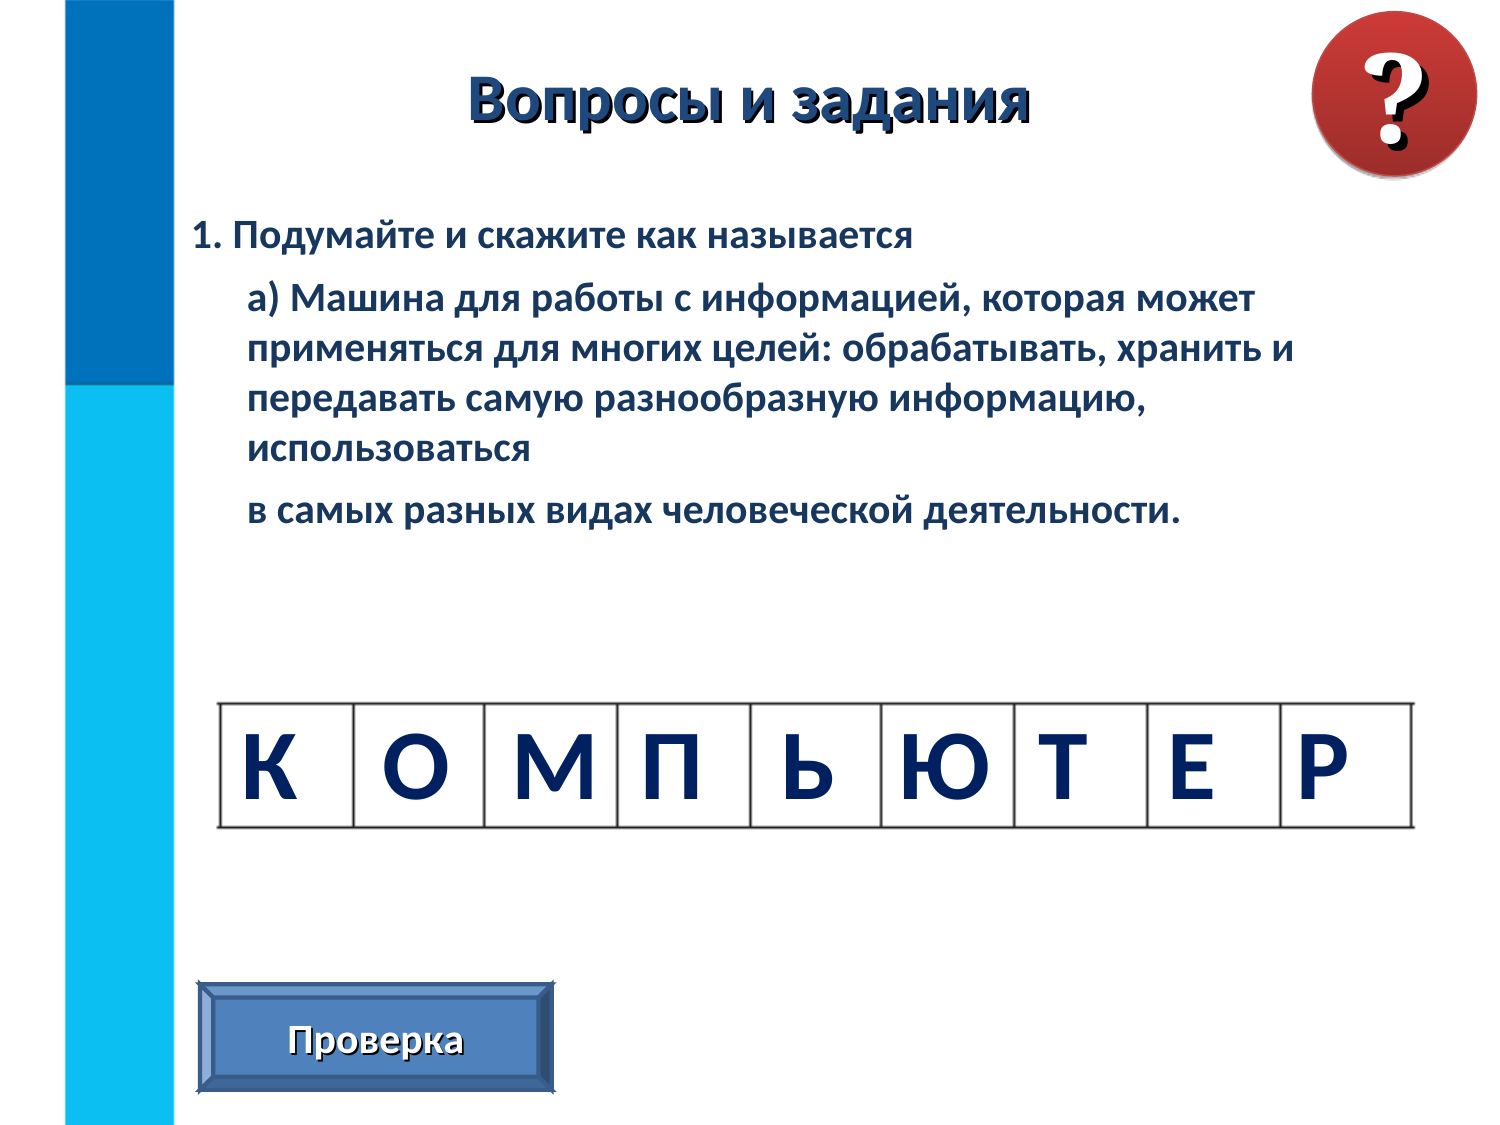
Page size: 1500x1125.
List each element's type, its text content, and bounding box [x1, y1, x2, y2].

text_box Т [1023, 691, 1142, 827]
text_box Е [1152, 691, 1271, 827]
text_box Ю [883, 691, 1001, 827]
text_box ? [1312, 11, 1477, 176]
text_box Р [1281, 691, 1400, 827]
text_box М [496, 691, 614, 827]
text_box П [625, 691, 743, 827]
text_box К [227, 691, 345, 827]
title Вопросы и задания [75, 0, 1426, 188]
text_box Ь [766, 691, 883, 827]
text_box О [367, 691, 485, 827]
text_box Проверка [214, 998, 538, 1076]
list 1. Подумайте и скажите как называется а) Машина для работы с информацией, которая может применяться для многих целей: обрабатывать, хранить и передавать самую разнообразную информацию, использоваться в самых разных видах человеческой деятельности. [175, 199, 1425, 680]
picture [0, 0, 1500, 1125]
